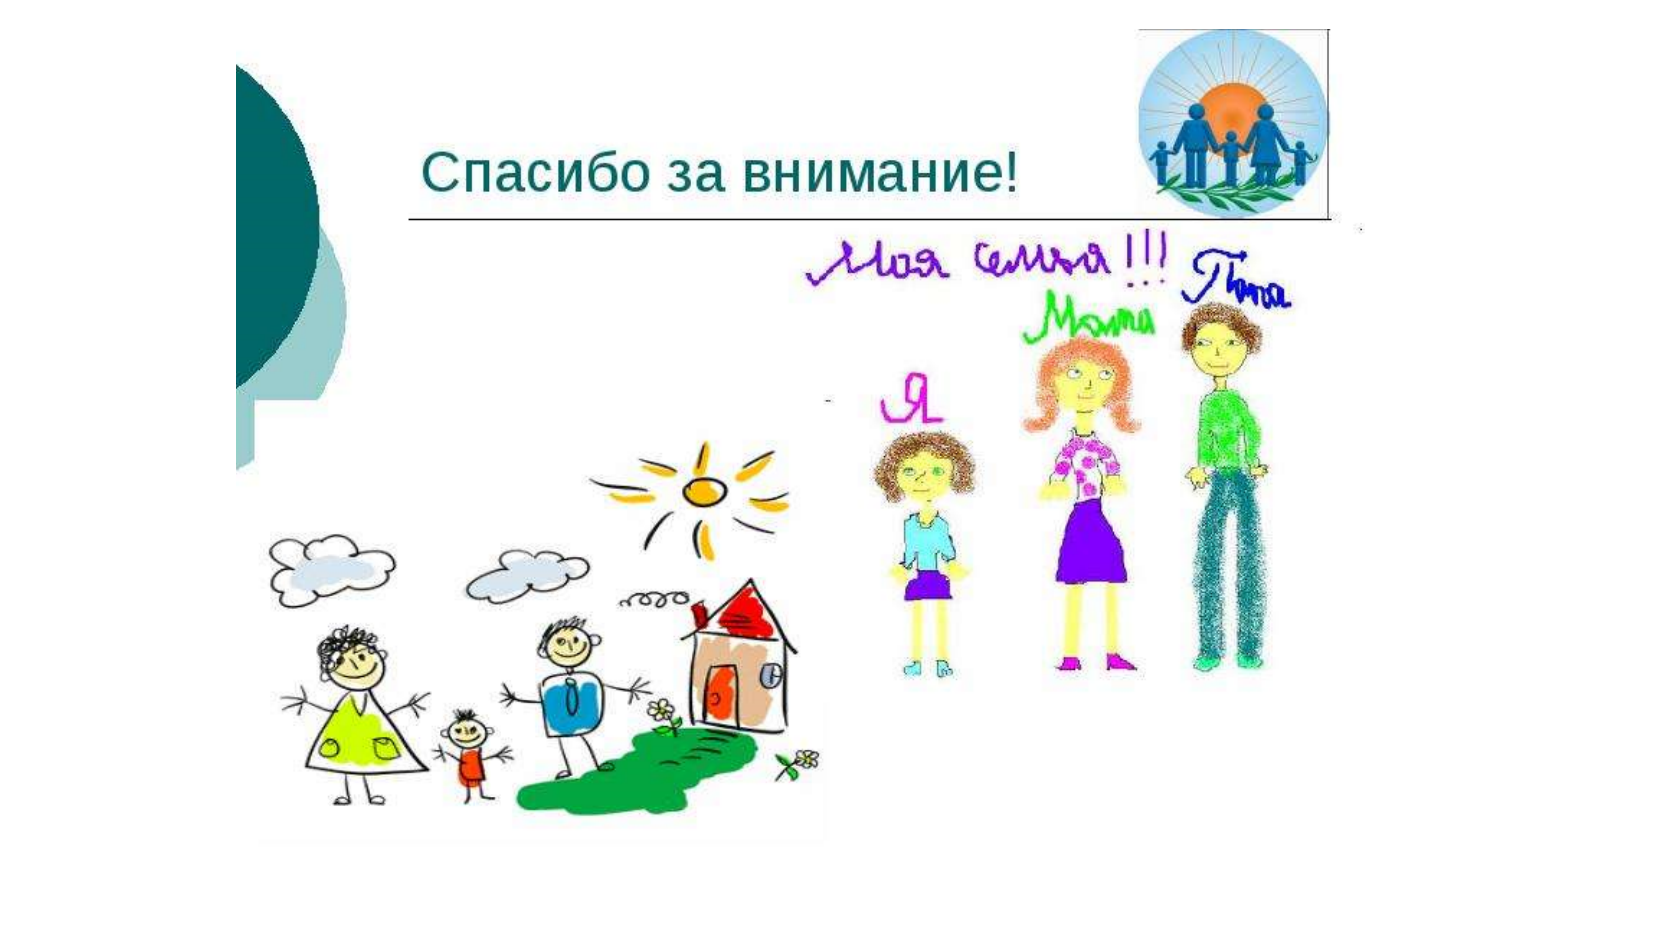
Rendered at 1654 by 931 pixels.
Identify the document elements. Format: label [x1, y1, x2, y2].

picture [236, 29, 1388, 886]
